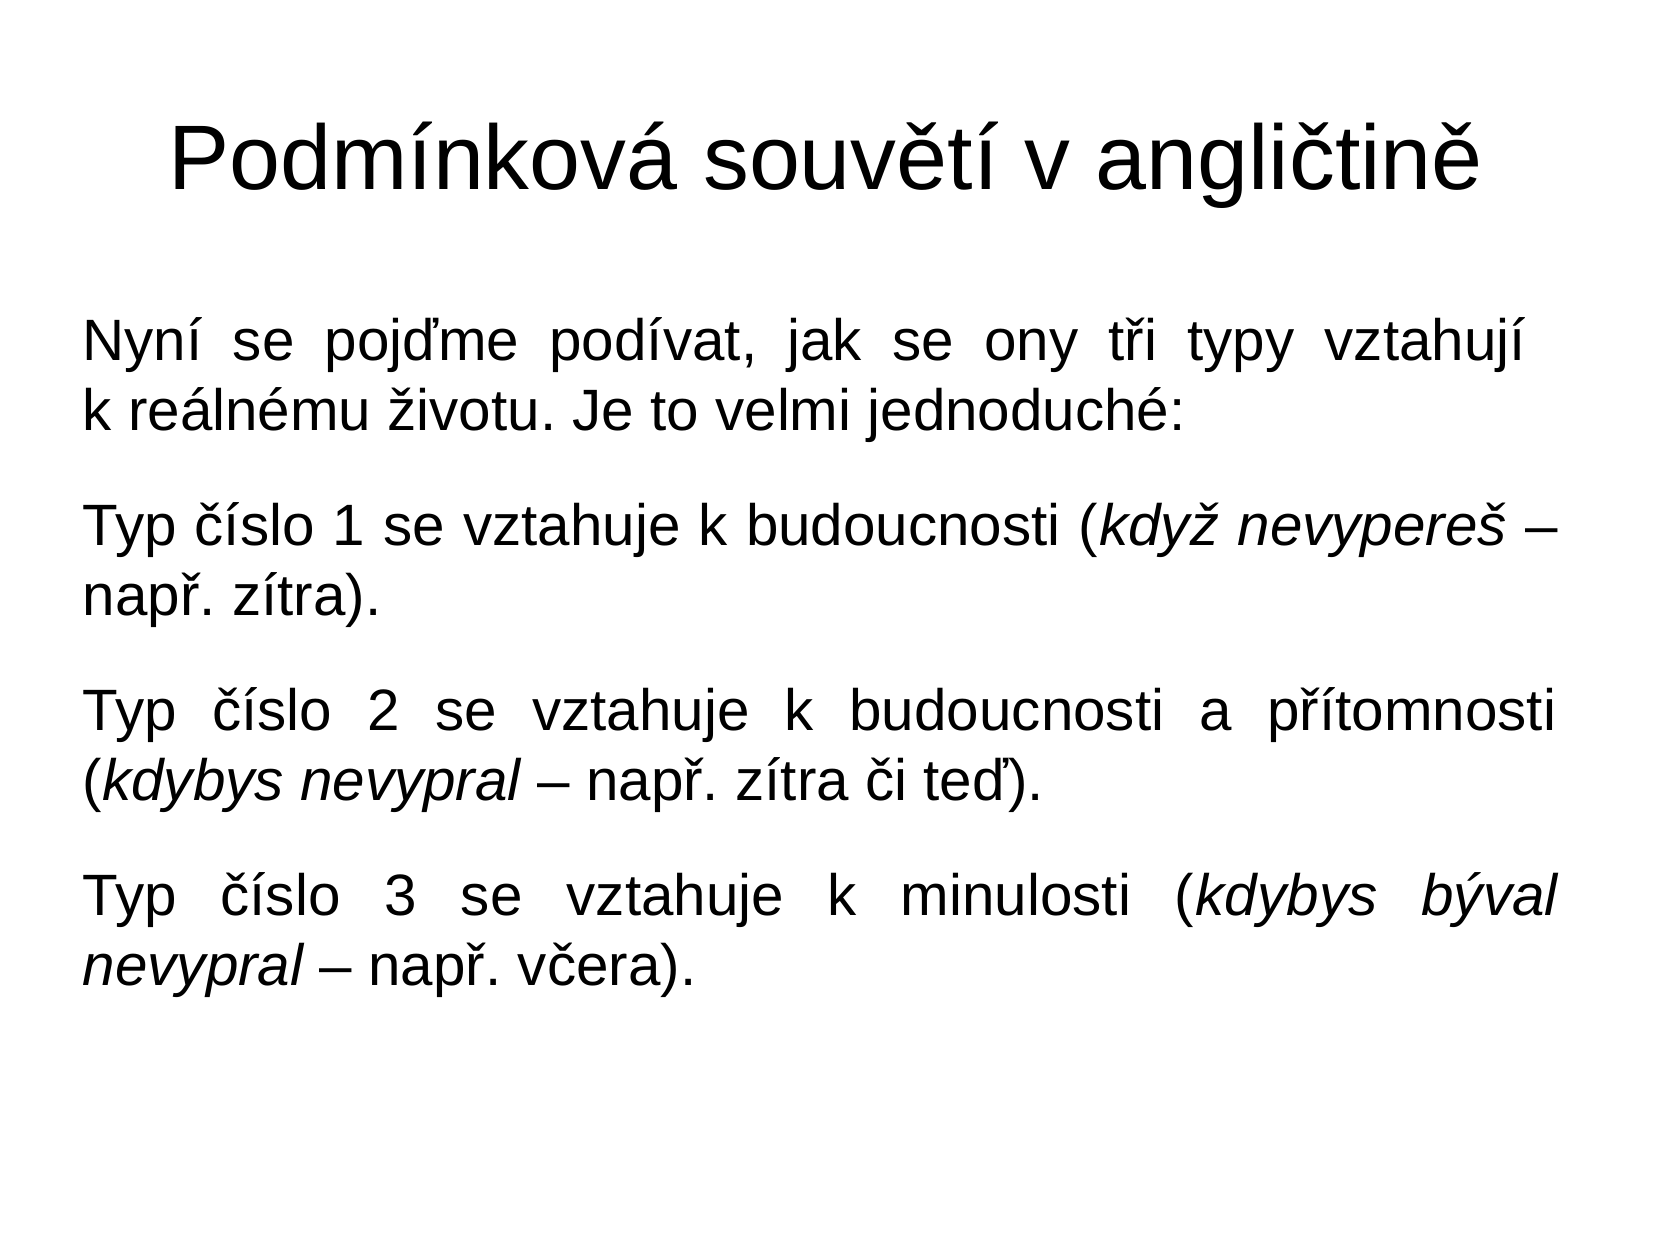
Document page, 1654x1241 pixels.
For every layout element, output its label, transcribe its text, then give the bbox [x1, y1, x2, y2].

text_box Nyní se pojďme podívat, jak se ony tři typy vztahují k reálnému životu. Je to velmi jednoduché: Typ číslo 1 se vztahuje k budoucnosti (když nevypereš – např. zítra). Typ číslo 2 se vztahuje k budoucnosti a přítomnosti (kdybys nevypral – např. zítra či teď). Typ číslo 3 se vztahuje k minulosti (kdybys býval nevypral – např. včera). [83, 276, 1570, 1023]
text_box Podmínková souvětí v angličtině [83, 49, 1570, 256]
